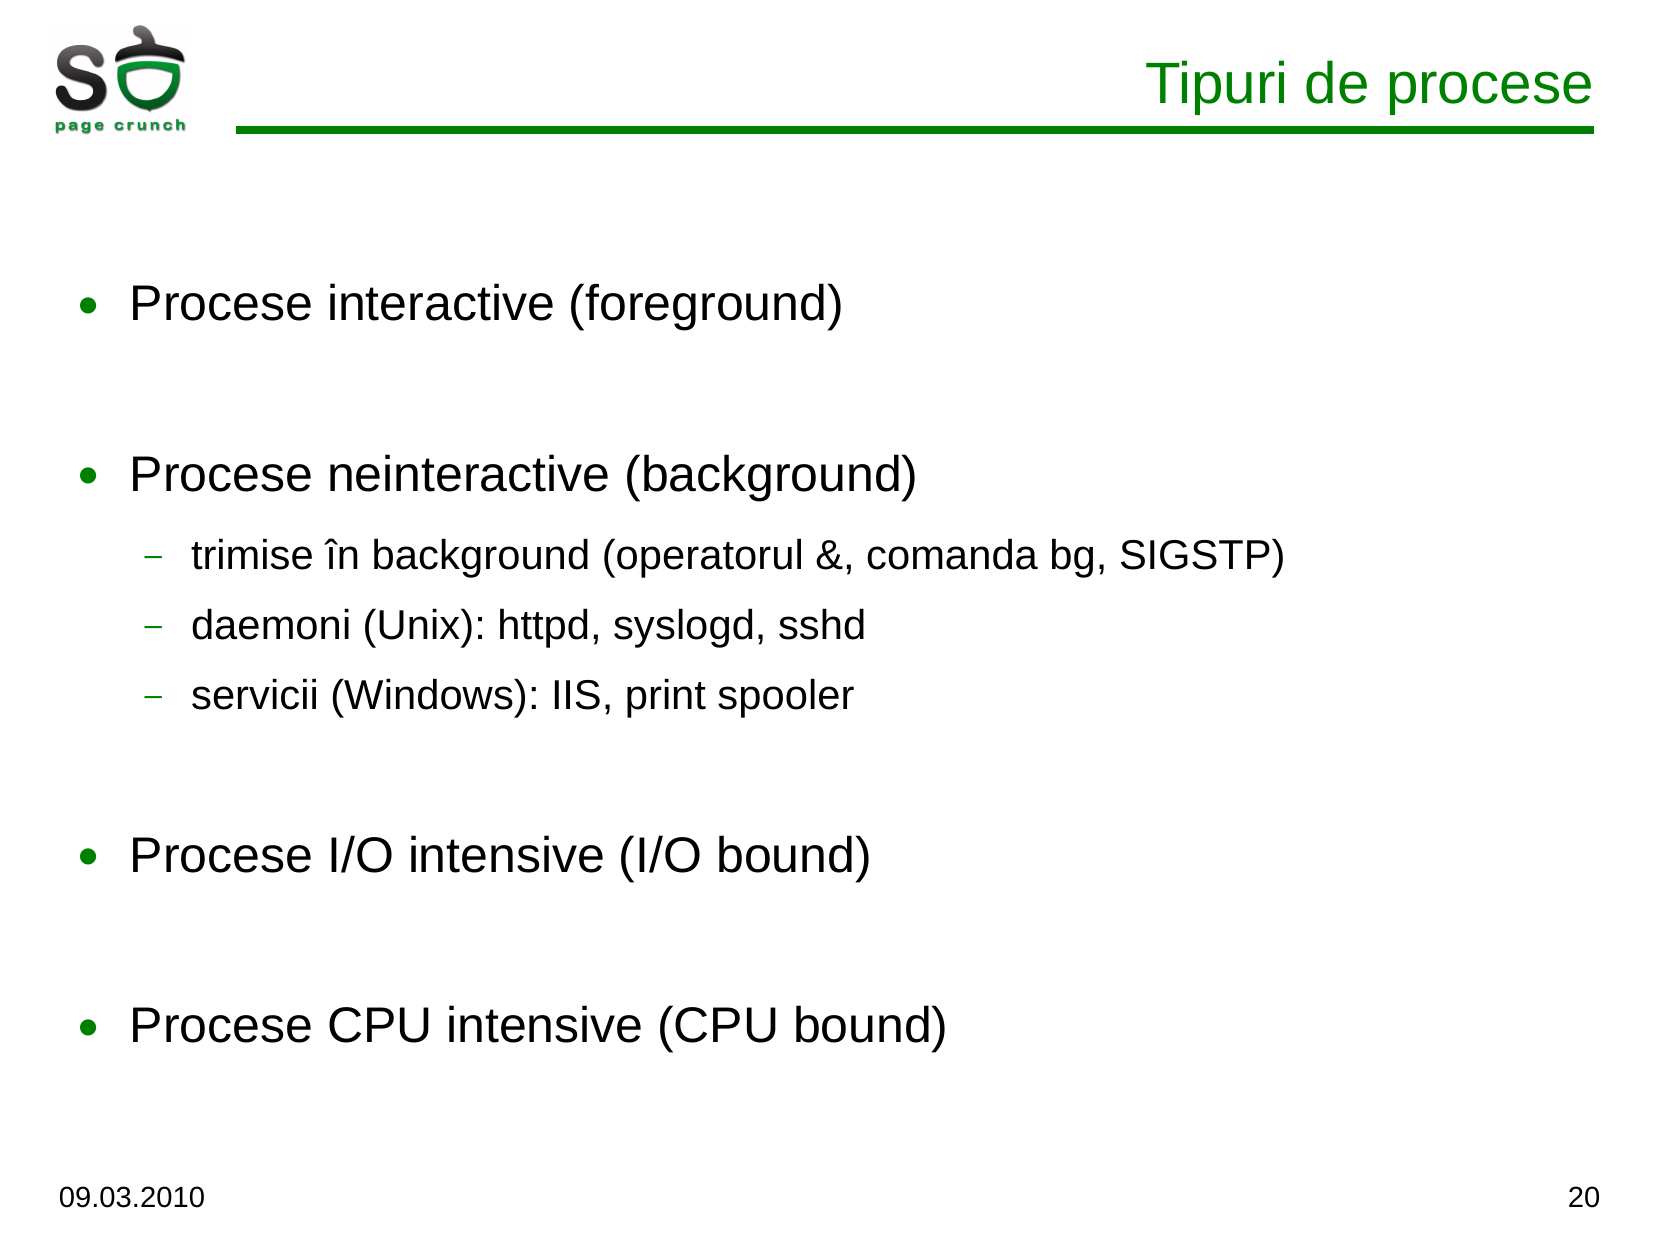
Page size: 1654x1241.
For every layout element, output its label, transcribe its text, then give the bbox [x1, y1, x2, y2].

picture [53, 23, 188, 136]
title Tipuri de procese [236, 49, 1595, 119]
list Procese interactive (foreground) Procese neinteractive (background) trimise în background (operatorul &, comanda bg, SIGSTP) daemoni (Unix): httpd, syslogd, sshd servicii (Windows): IIS, print spooler Procese I/O intensive (I/O bound) Procese CPU intensive (CPU bound) [59, 177, 1595, 1152]
